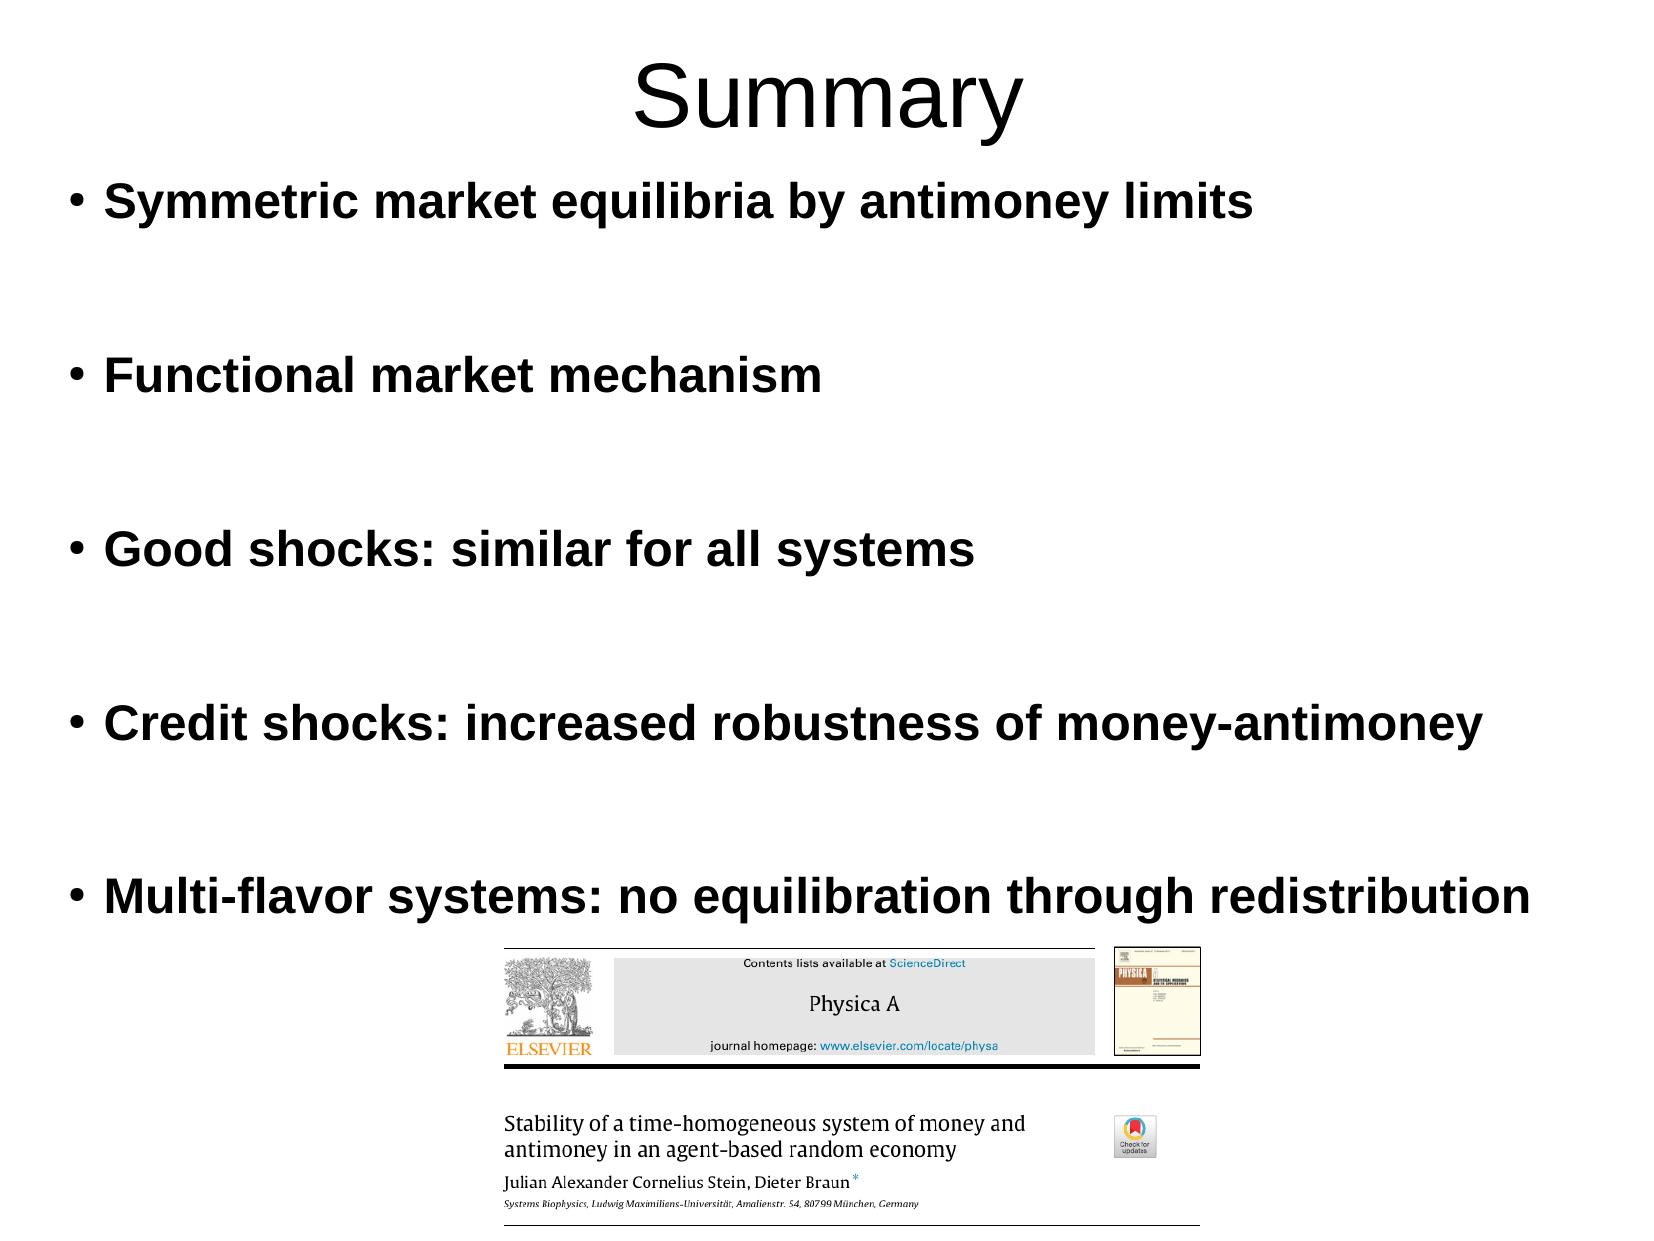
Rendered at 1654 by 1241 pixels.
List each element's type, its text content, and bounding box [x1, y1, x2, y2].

text_box Symmetric market equilibria by antimoney limits Functional market mechanism Good shocks: similar for all systems Credit shocks: increased robustness of money-antimoney Multi-flavor systems: no equilibration through redistribution [53, 165, 1612, 988]
picture [503, 940, 1203, 1229]
title Summary [53, 44, 1604, 147]
